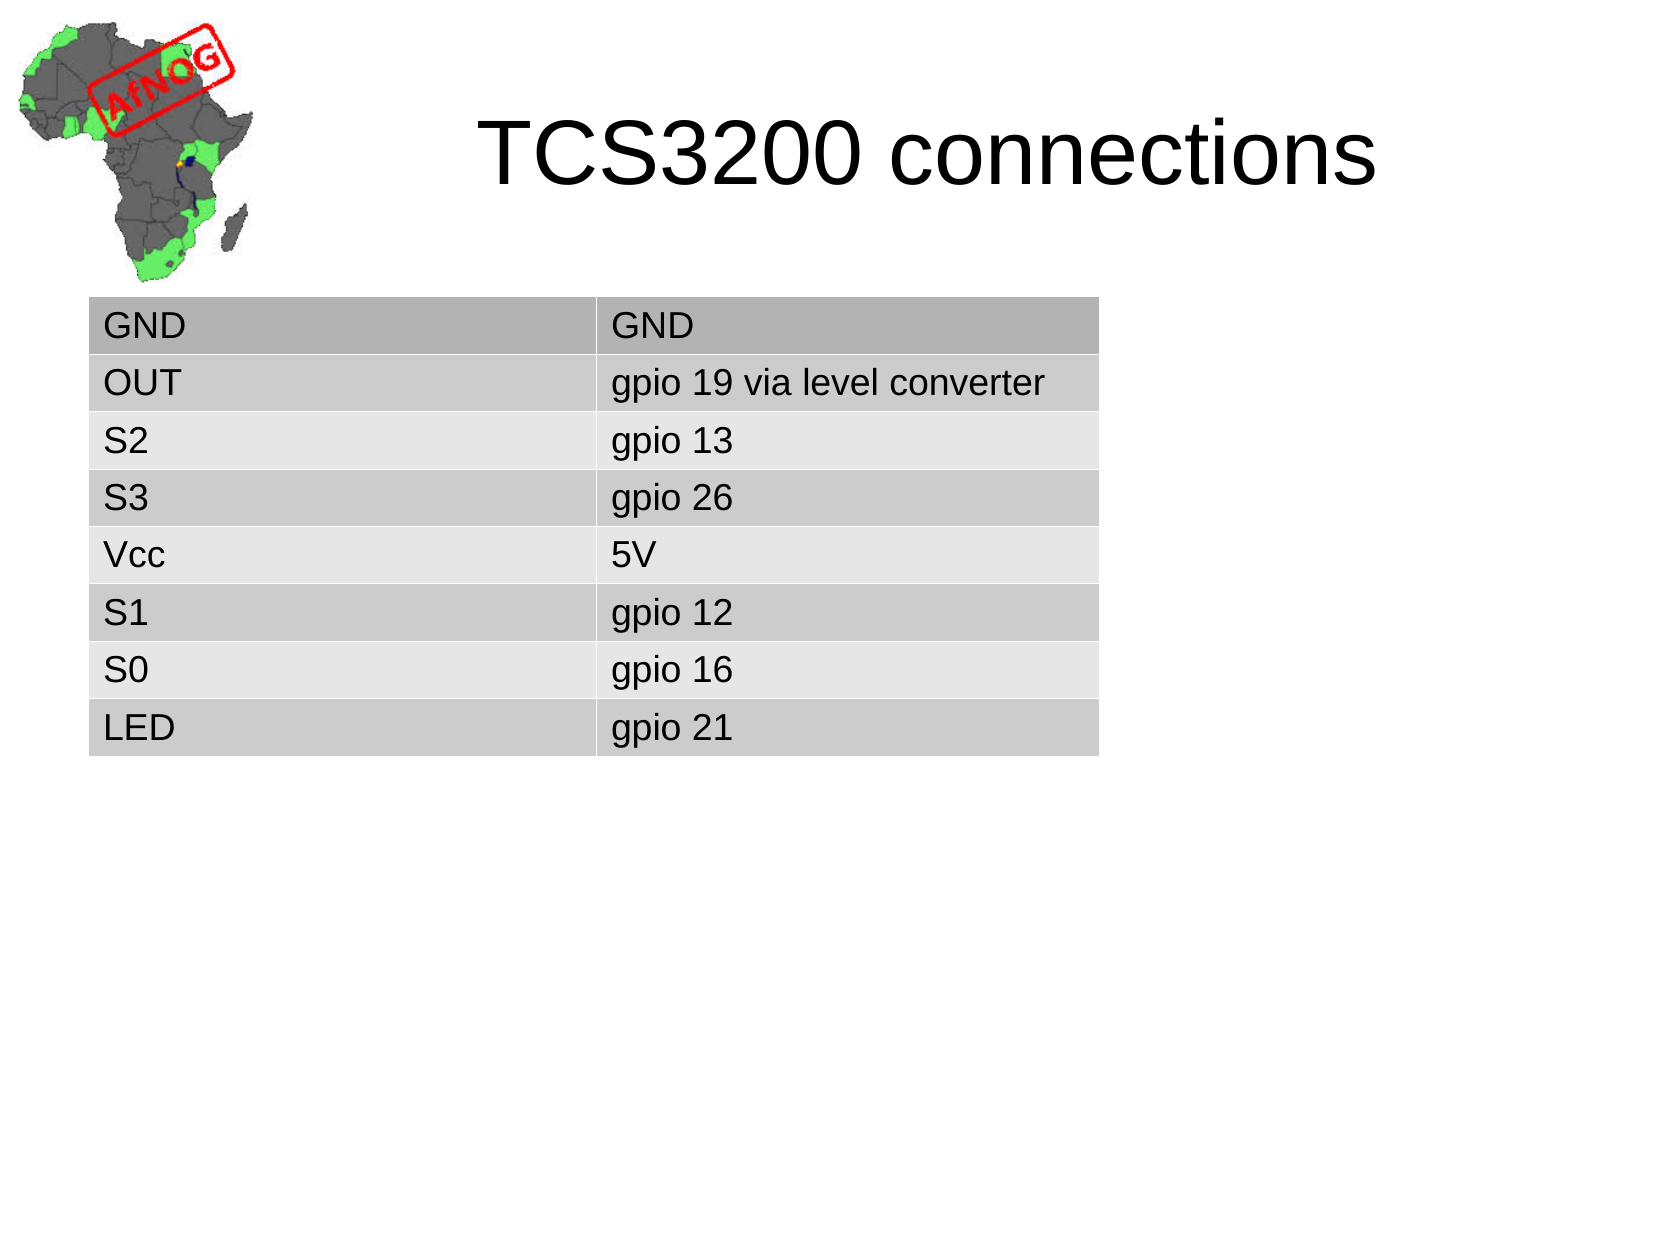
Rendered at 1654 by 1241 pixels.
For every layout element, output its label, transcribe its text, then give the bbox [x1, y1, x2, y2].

table_cell Vcc [89, 527, 596, 583]
table_cell gpio 21 [597, 699, 1099, 756]
table_cell gpio 16 [597, 642, 1099, 698]
picture [9, 0, 259, 291]
table_cell S0 [89, 642, 596, 698]
table_cell OUT [89, 355, 596, 411]
table_cell gpio 19 via level converter [597, 355, 1099, 411]
table_cell gpio 13 [597, 412, 1099, 469]
table_header GND [597, 297, 1099, 354]
table_cell S3 [89, 470, 596, 526]
table_cell LED [89, 699, 596, 756]
table_cell gpio 26 [597, 470, 1099, 526]
table_header GND [89, 297, 596, 354]
table_cell gpio 12 [597, 584, 1099, 641]
title TCS3200 connections [285, 49, 1571, 257]
table_cell 5V [597, 527, 1099, 583]
table_cell S1 [89, 584, 596, 641]
table_cell S2 [89, 412, 596, 469]
